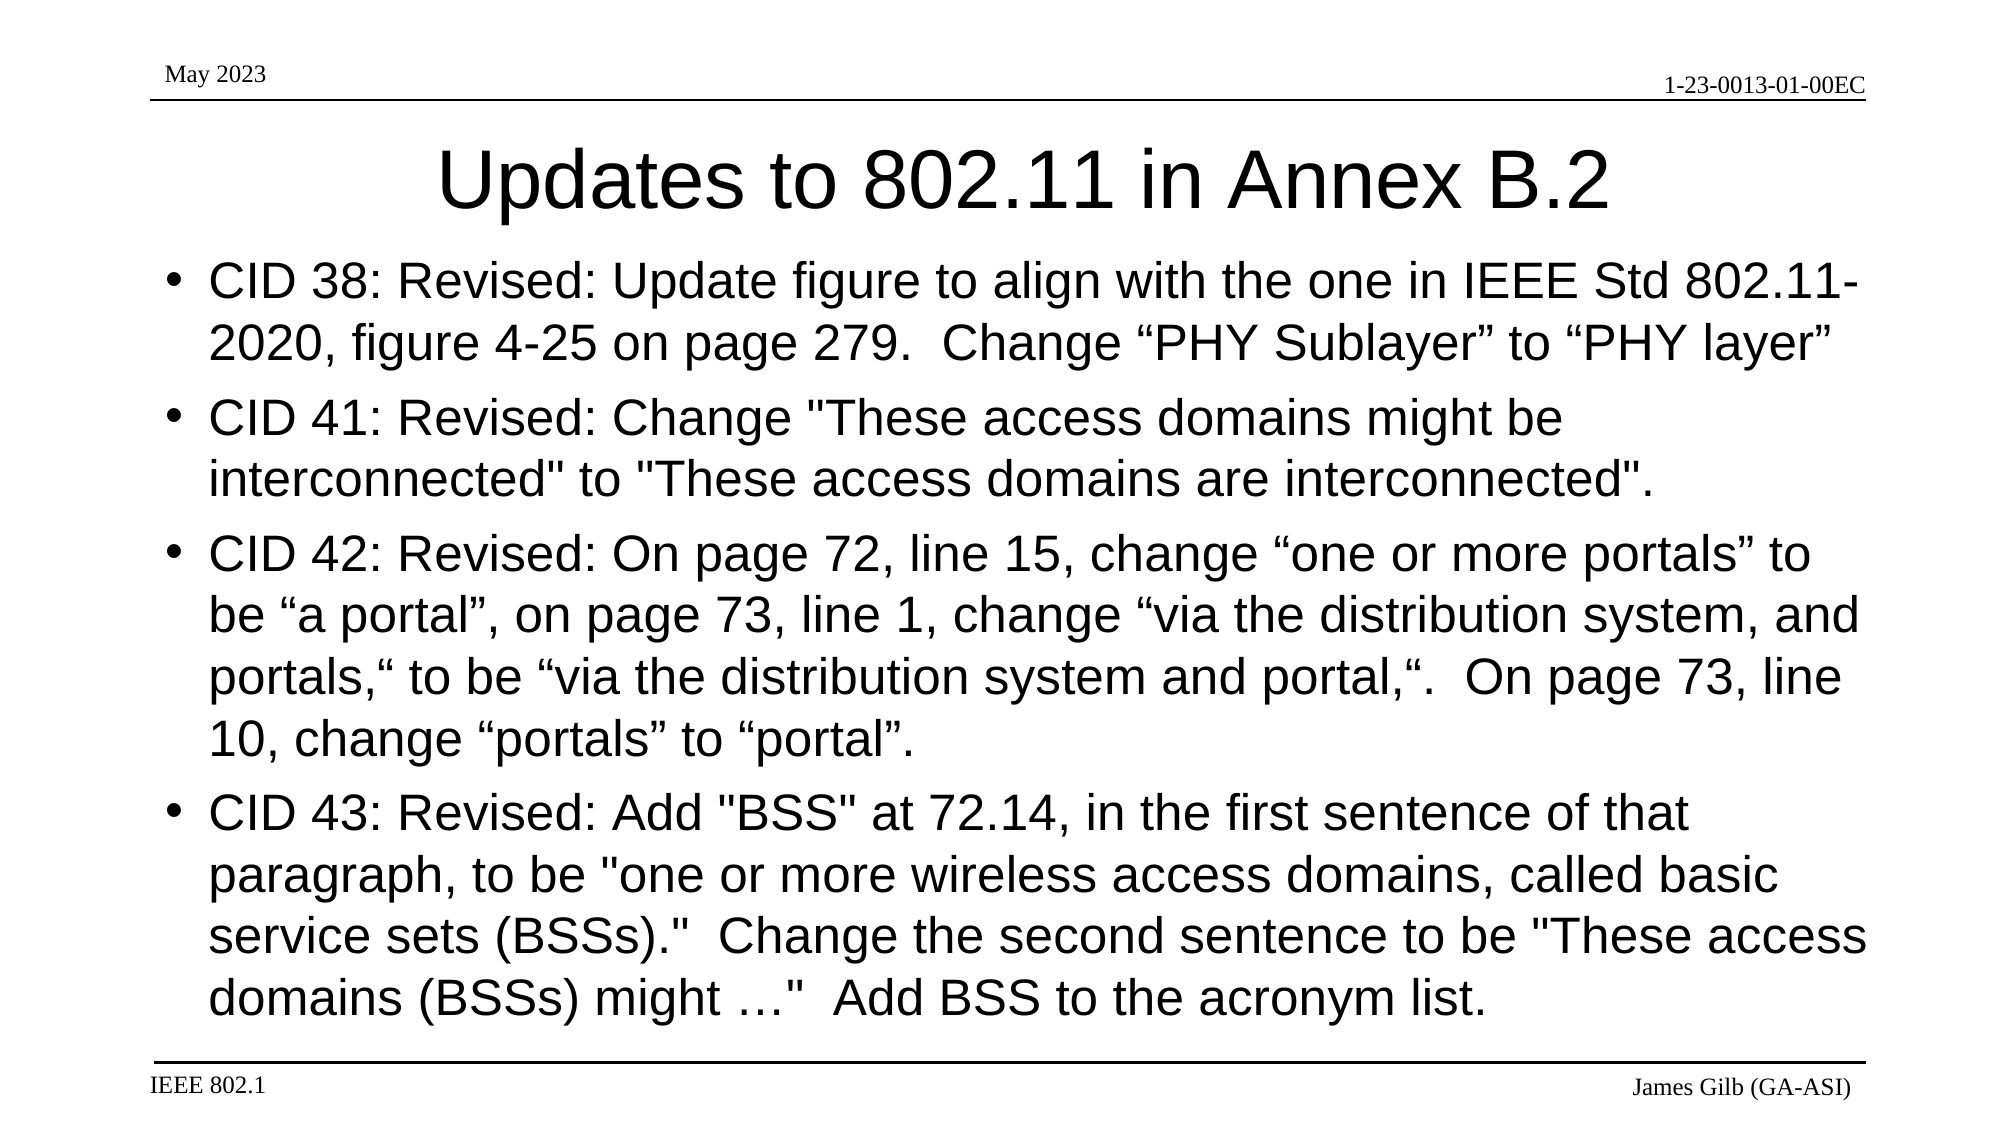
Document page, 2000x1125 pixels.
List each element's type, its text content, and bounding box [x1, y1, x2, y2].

title Updates to 802.11 in Annex B.2 [149, 112, 1900, 238]
list CID 38: Revised: Update figure to align with the one in IEEE Std 802.11-2020, figure 4-25 on page 279. Change “PHY Sublayer” to “PHY layer” CID 41: Revised: Change "These access domains might be interconnected" to "These access domains are interconnected". CID 42: Revised: On page 72, line 15, change “one or more portals” to be “a portal”, on page 73, line 1, change “via the distribution system, and portals,“ to be “via the distribution system and portal,“. On page 73, line 10, change “portals” to “portal”. CID 43: Revised: Add "BSS" at 72.14, in the first sentence of that paragraph, to be "one or more wireless access domains, called basic service sets (BSSs)." Change the second sentence to be "These access domains (BSSs) might …" Add BSS to the acronym list. [149, 239, 1900, 1051]
